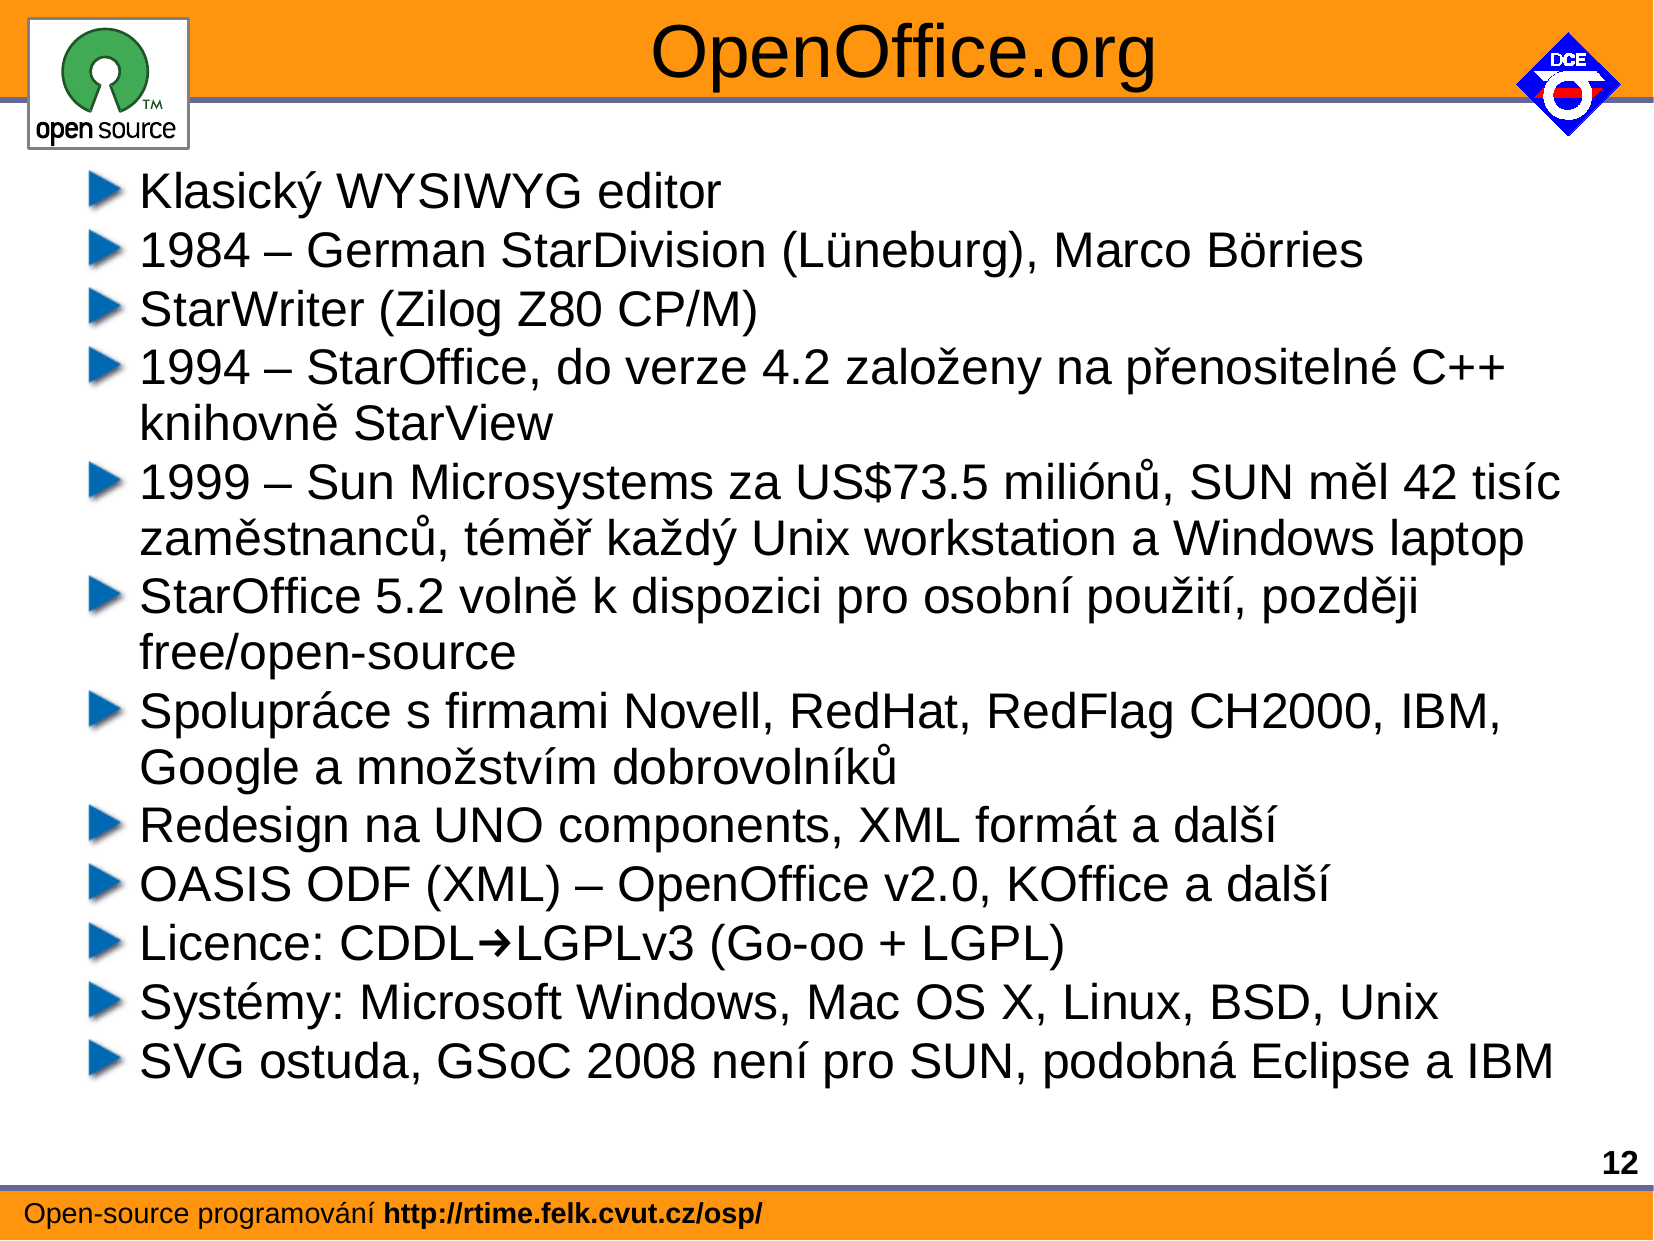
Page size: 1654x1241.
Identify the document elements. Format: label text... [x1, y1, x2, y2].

list Klasický WYSIWYG editor 1984 – German StarDivision (Lüneburg), Marco Börries StarWriter (Zilog Z80 CP/M) 1994 – StarOffice, do verze 4.2 založeny na přenositelné C++ knihovně StarView 1999 – Sun Microsystems za US$73.5 miliónů, SUN měl 42 tisíc zaměstnanců, téměř každý Unix workstation a Windows laptop StarOffice 5.2 volně k dispozici pro osobní použití, později free/open-source Spolupráce s firmami Novell, RedHat, RedFlag CH2000, IBM, Google a množstvím dobrovolníků Redesign na UNO components, XML formát a další OASIS ODF (XML) – OpenOffice v2.0, KOffice a další Licence: CDDL→LGPLv3 (Go-oo + LGPL) Systémy: Microsoft Windows, Mac OS X, Linux, BSD, Unix SVG ostuda, GSoC 2008 není pro SUN, podobná Eclipse a IBM [68, 163, 1592, 1189]
title OpenOffice.org [178, 4, 1631, 98]
